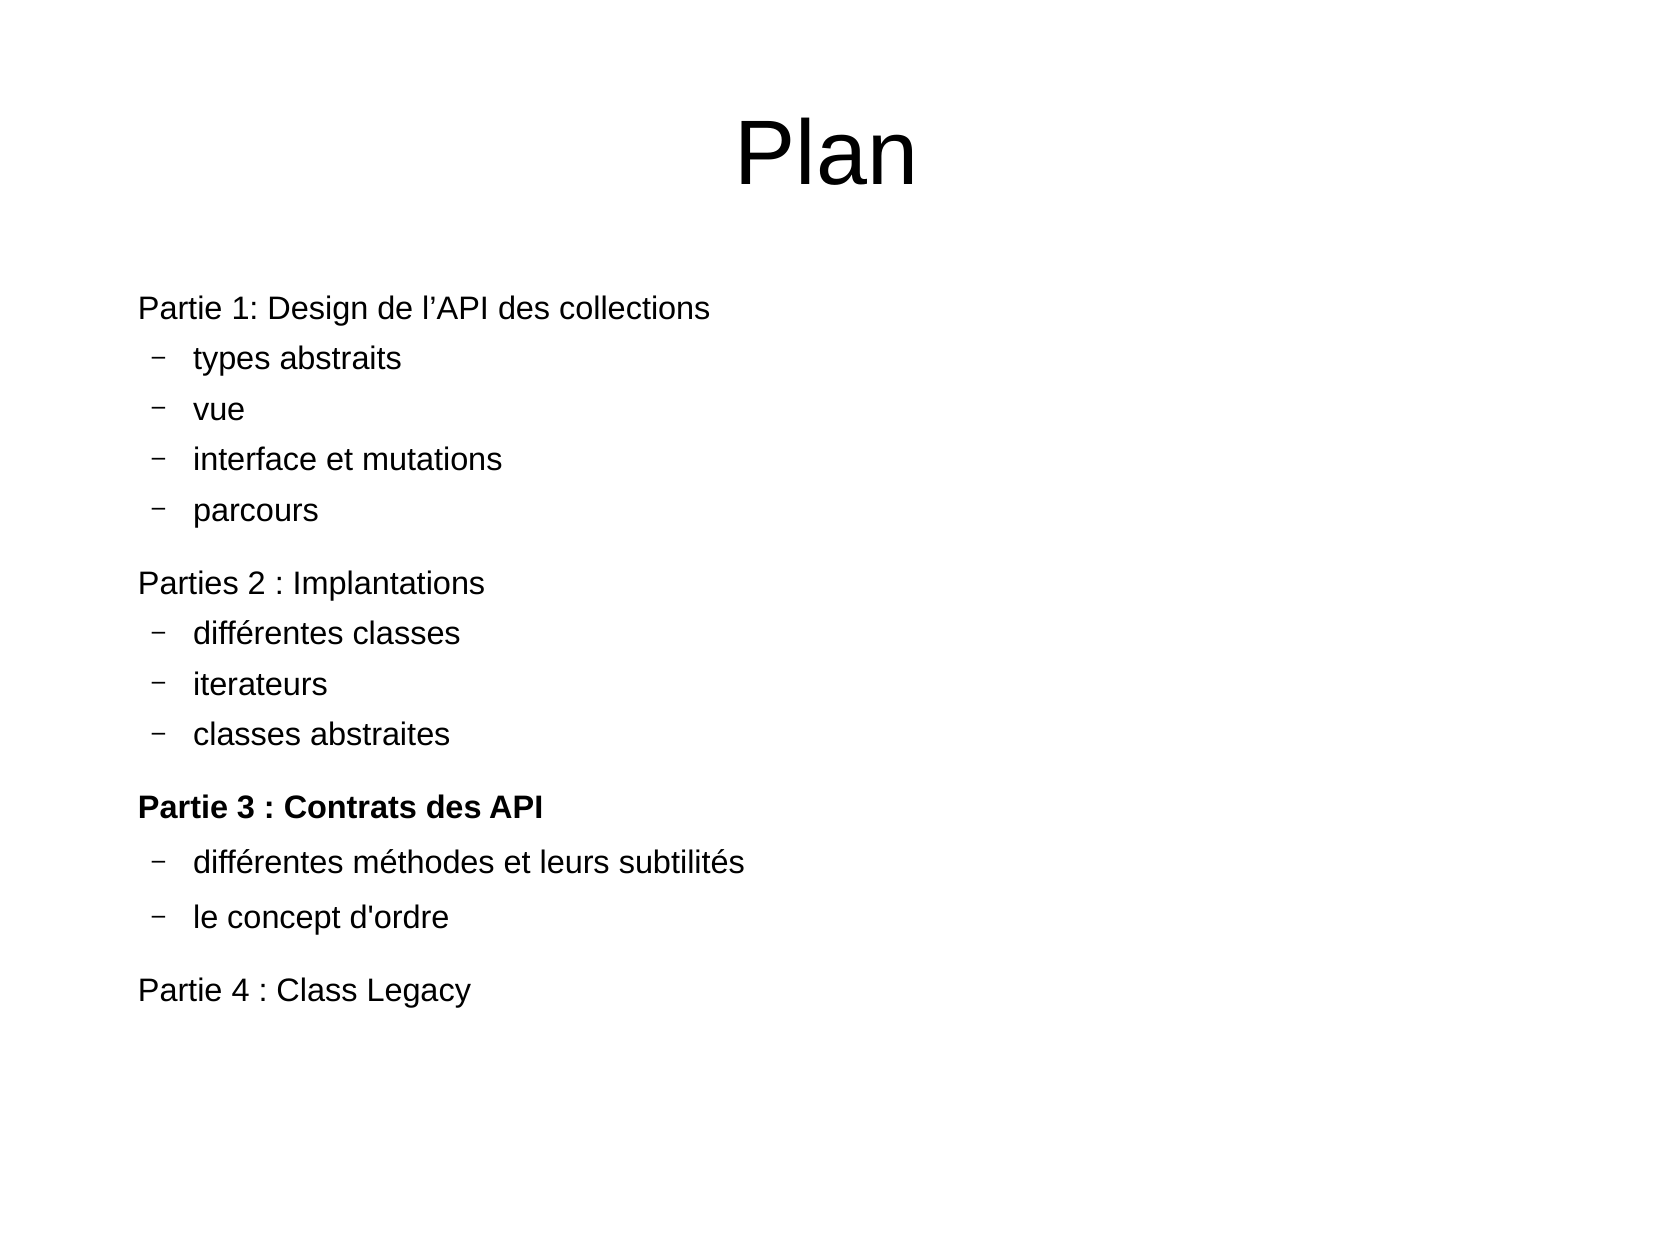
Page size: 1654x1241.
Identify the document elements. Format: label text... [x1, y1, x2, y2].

list Partie 1: Design de l’API des collections types abstraits vue interface et mutations parcours Parties 2 : Implantations différentes classes iterateurs classes abstraites Partie 3 : Contrats des API différentes méthodes et leurs subtilités le concept d'ordre Partie 4 : Class Legacy [82, 290, 1571, 1010]
title Plan [82, 49, 1571, 257]
